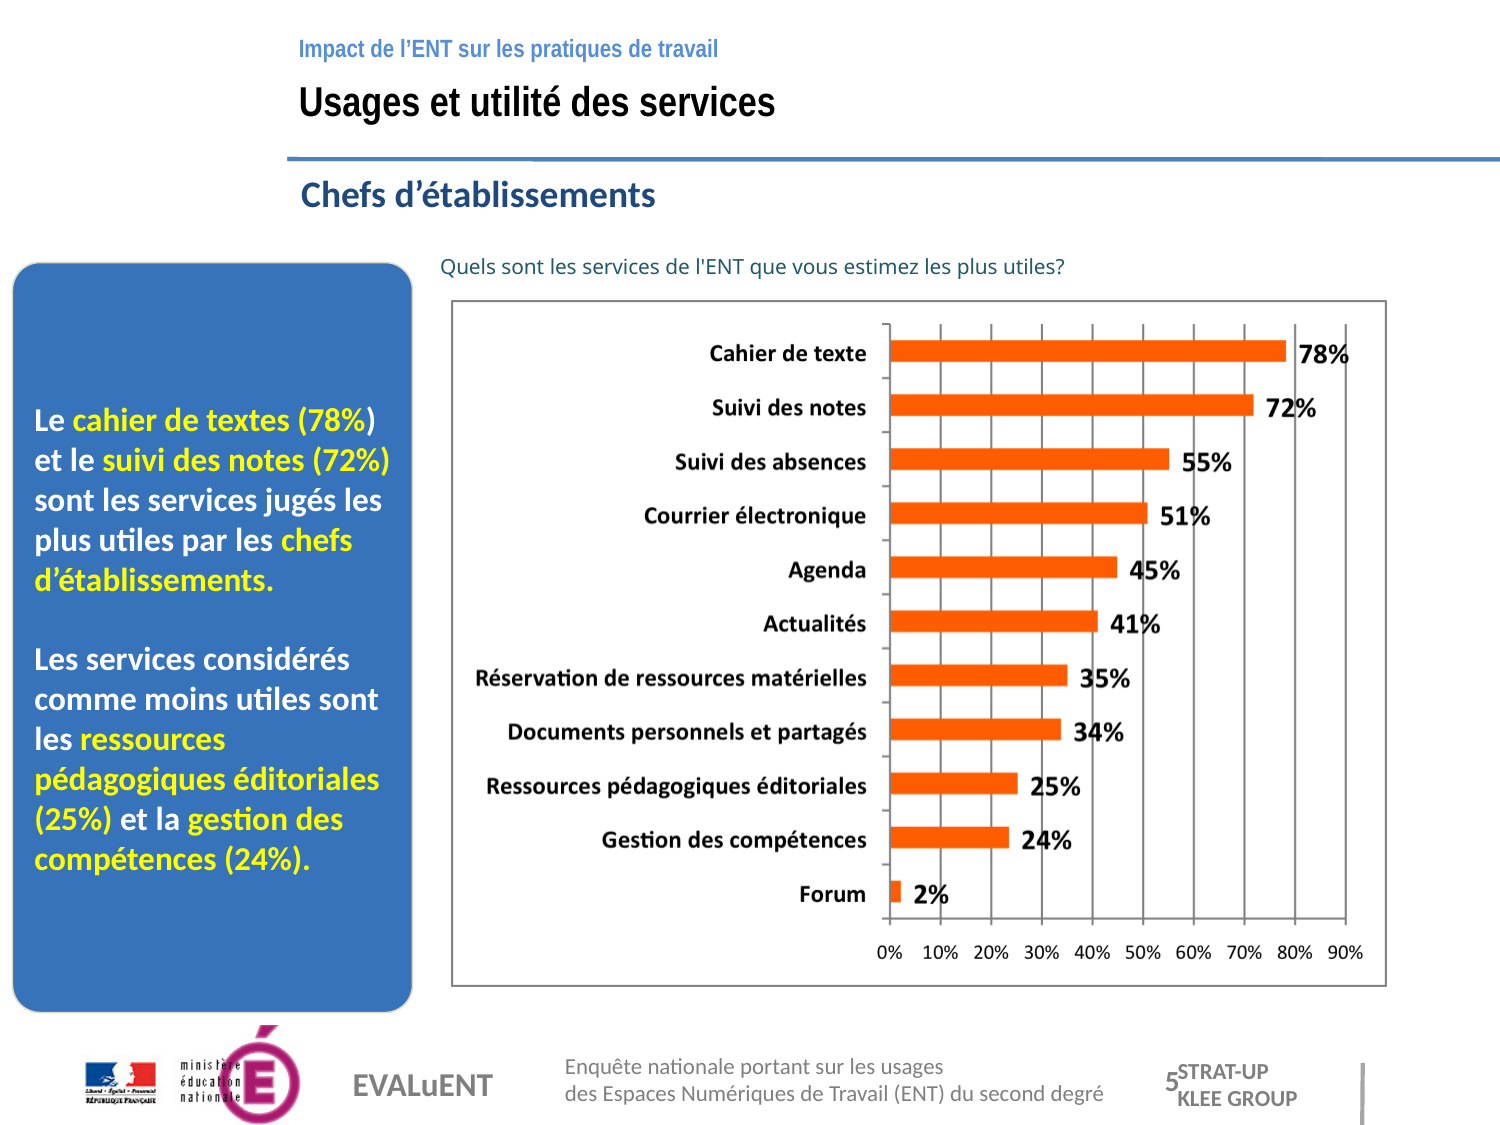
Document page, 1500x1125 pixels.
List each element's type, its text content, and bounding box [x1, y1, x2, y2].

text_box [1074, 1050, 1426, 1110]
text_box Quels sont les services de l'ENT que vous estimez les plus utiles? [425, 245, 1500, 288]
text_box Le cahier de textes (78%) et le suivi des notes (72%) sont les services jugés les plus utiles par les chefs d’établissements. Les services considérés comme moins utiles sont les ressources pédagogiques éditoriales (25%) et la gestion des compétences (24%). [12, 262, 413, 1013]
picture [450, 299, 1388, 988]
text_box Impact de l’ENT sur les pratiques de travail Usages et utilité des services [284, 25, 1500, 100]
text_box Chefs d’établissements [286, 162, 676, 224]
